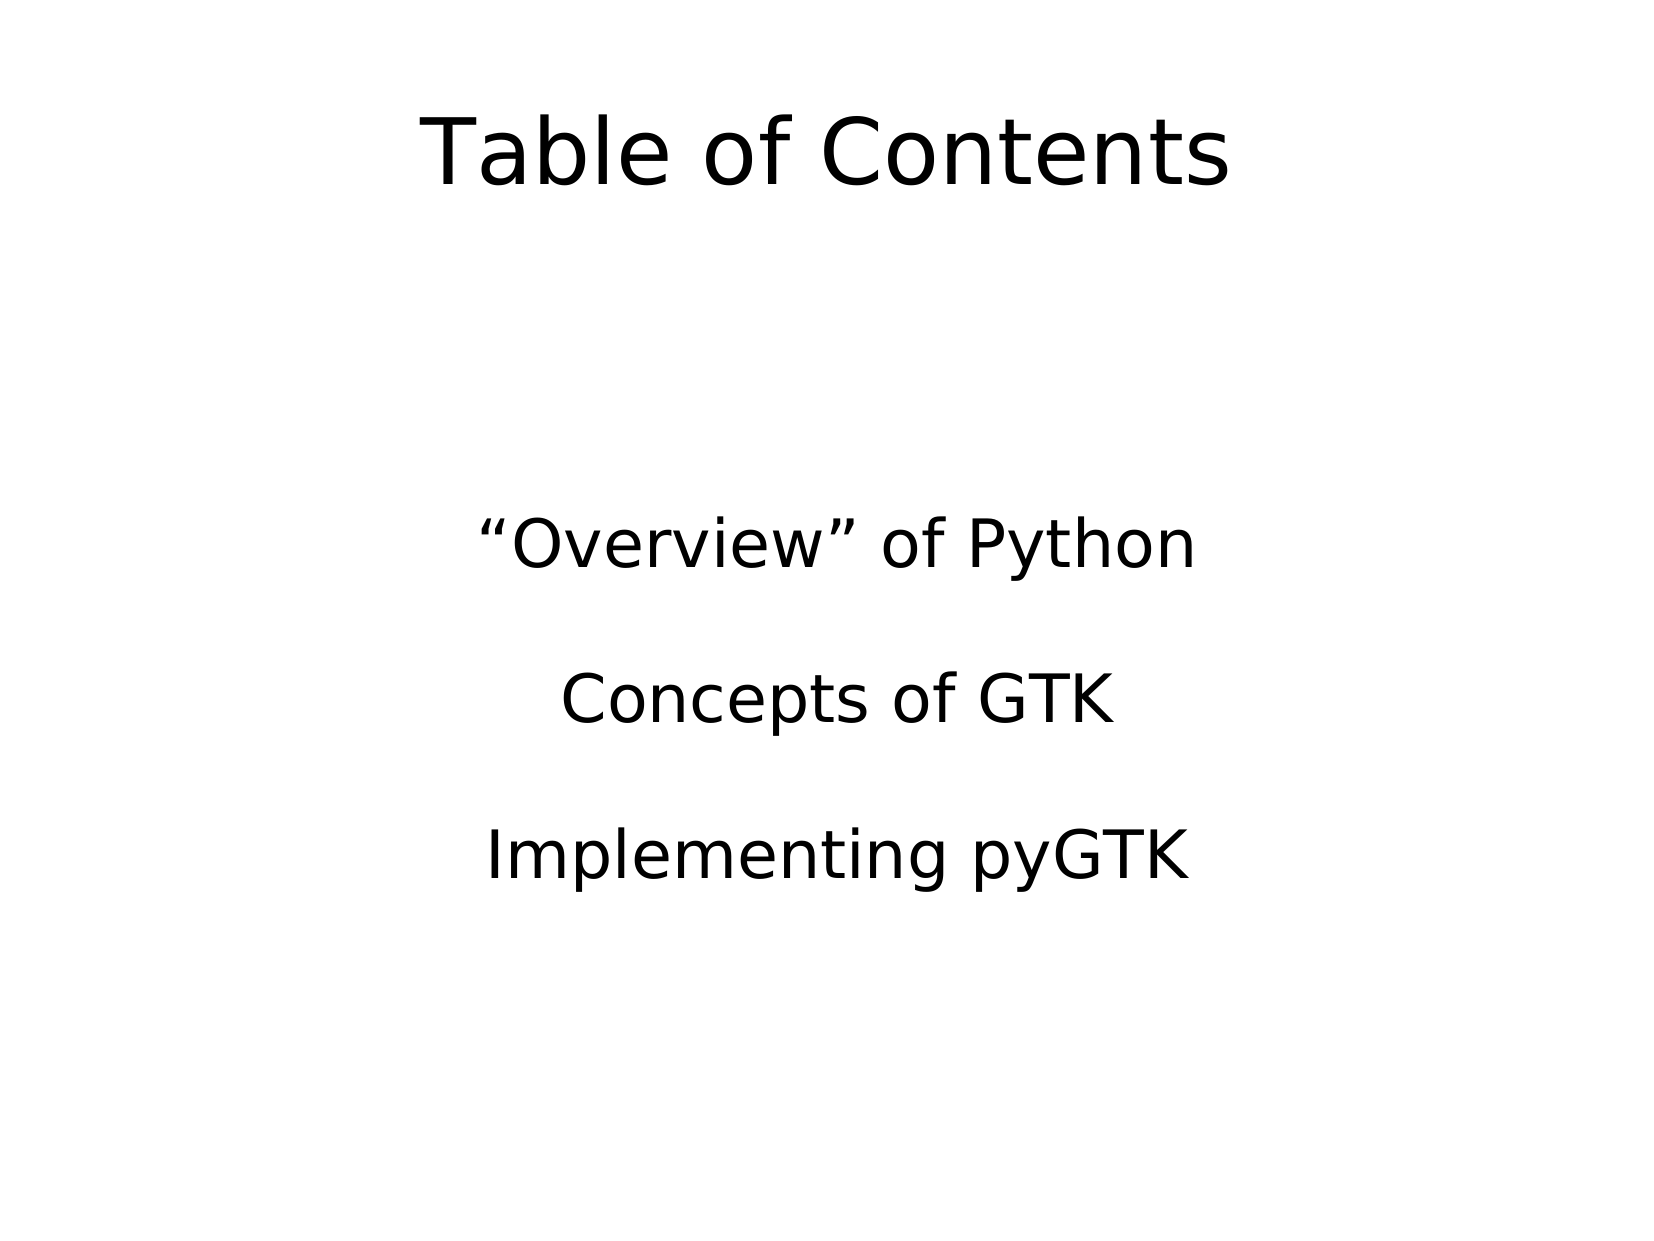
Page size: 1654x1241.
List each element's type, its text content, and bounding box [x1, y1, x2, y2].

subtitle “Overview” of Python Concepts of GTK Implementing pyGTK [82, 297, 1571, 1102]
title Table of Contents [82, 49, 1571, 257]
